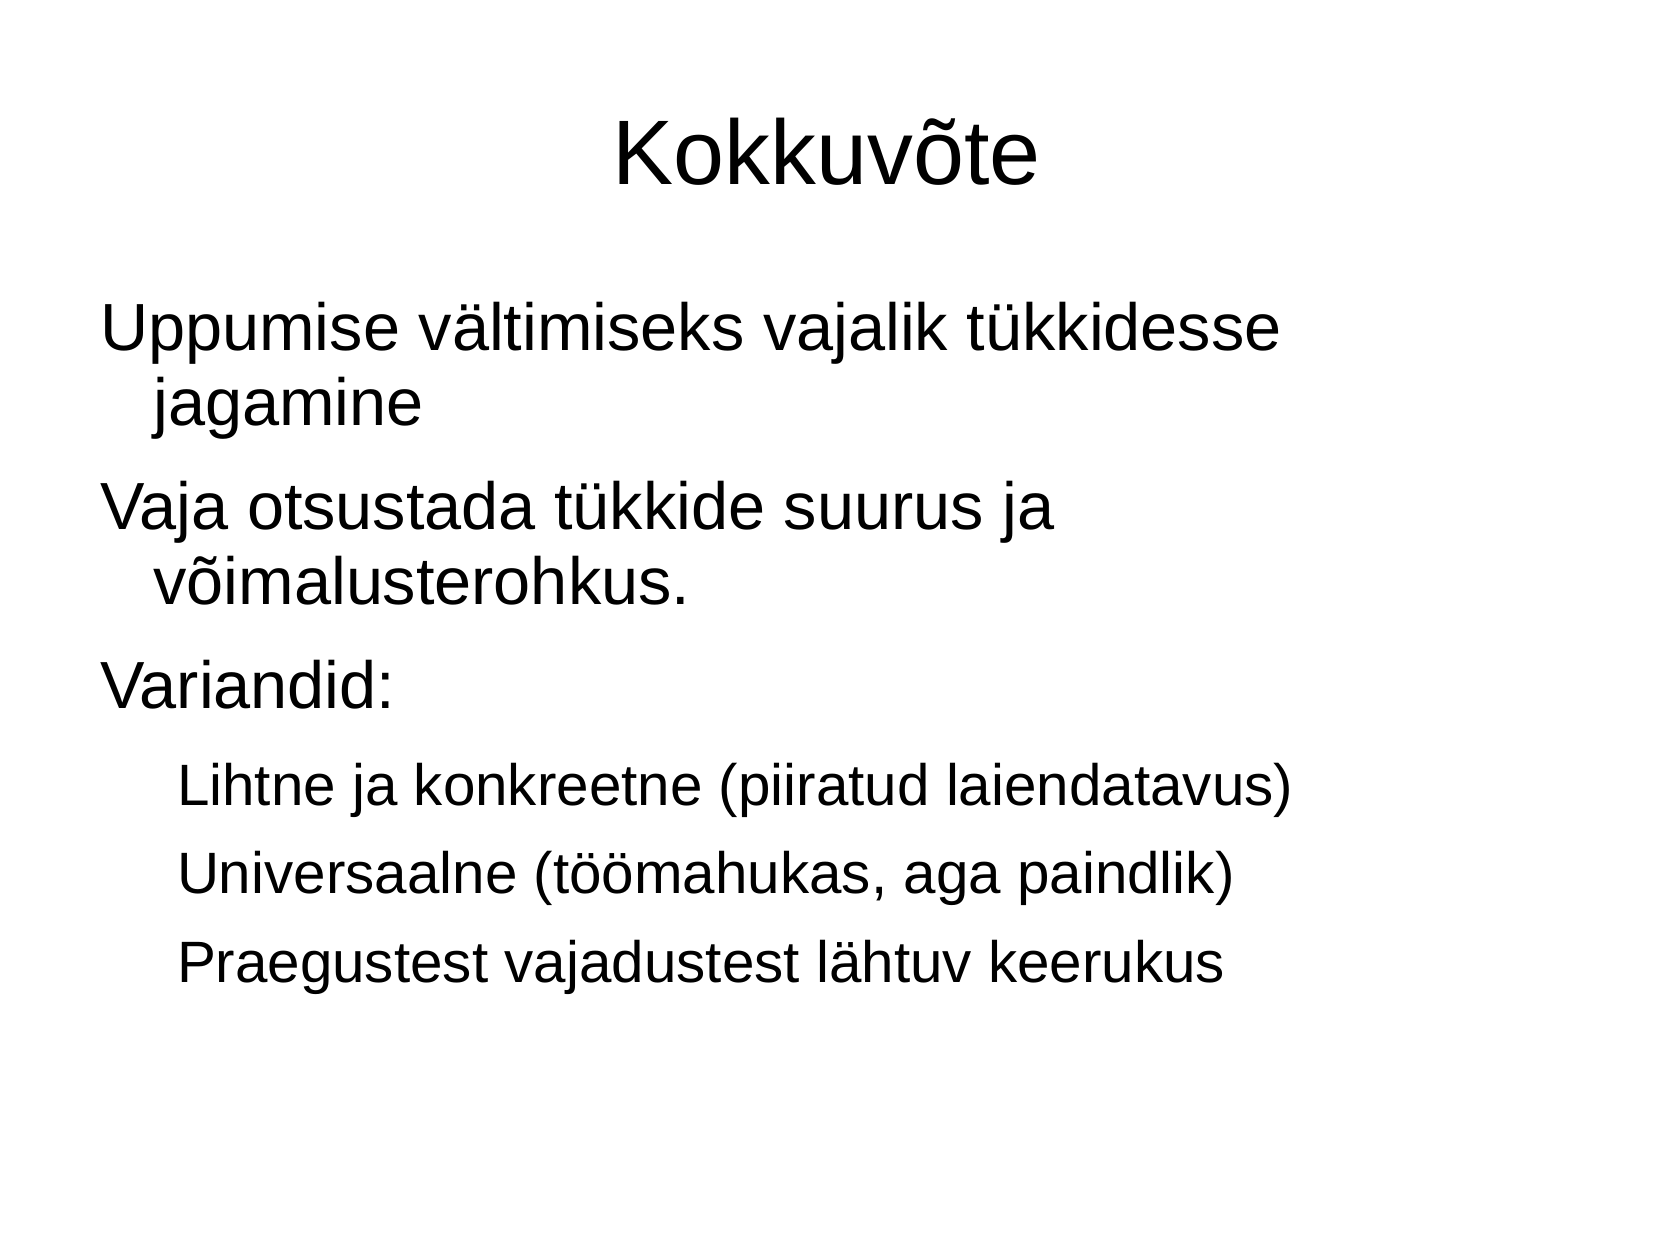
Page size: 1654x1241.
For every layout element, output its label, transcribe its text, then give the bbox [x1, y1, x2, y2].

list Uppumise vältimiseks vajalik tükkidesse jagamine Vaja otsustada tükkide suurus ja võimalusterohkus. Variandid: Lihtne ja konkreetne (piiratud laiendatavus) Universaalne (töömahukas, aga paindlik) Praegustest vajadustest lähtuv keerukus [82, 290, 1571, 1094]
title Kokkuvõte [82, 56, 1571, 250]
